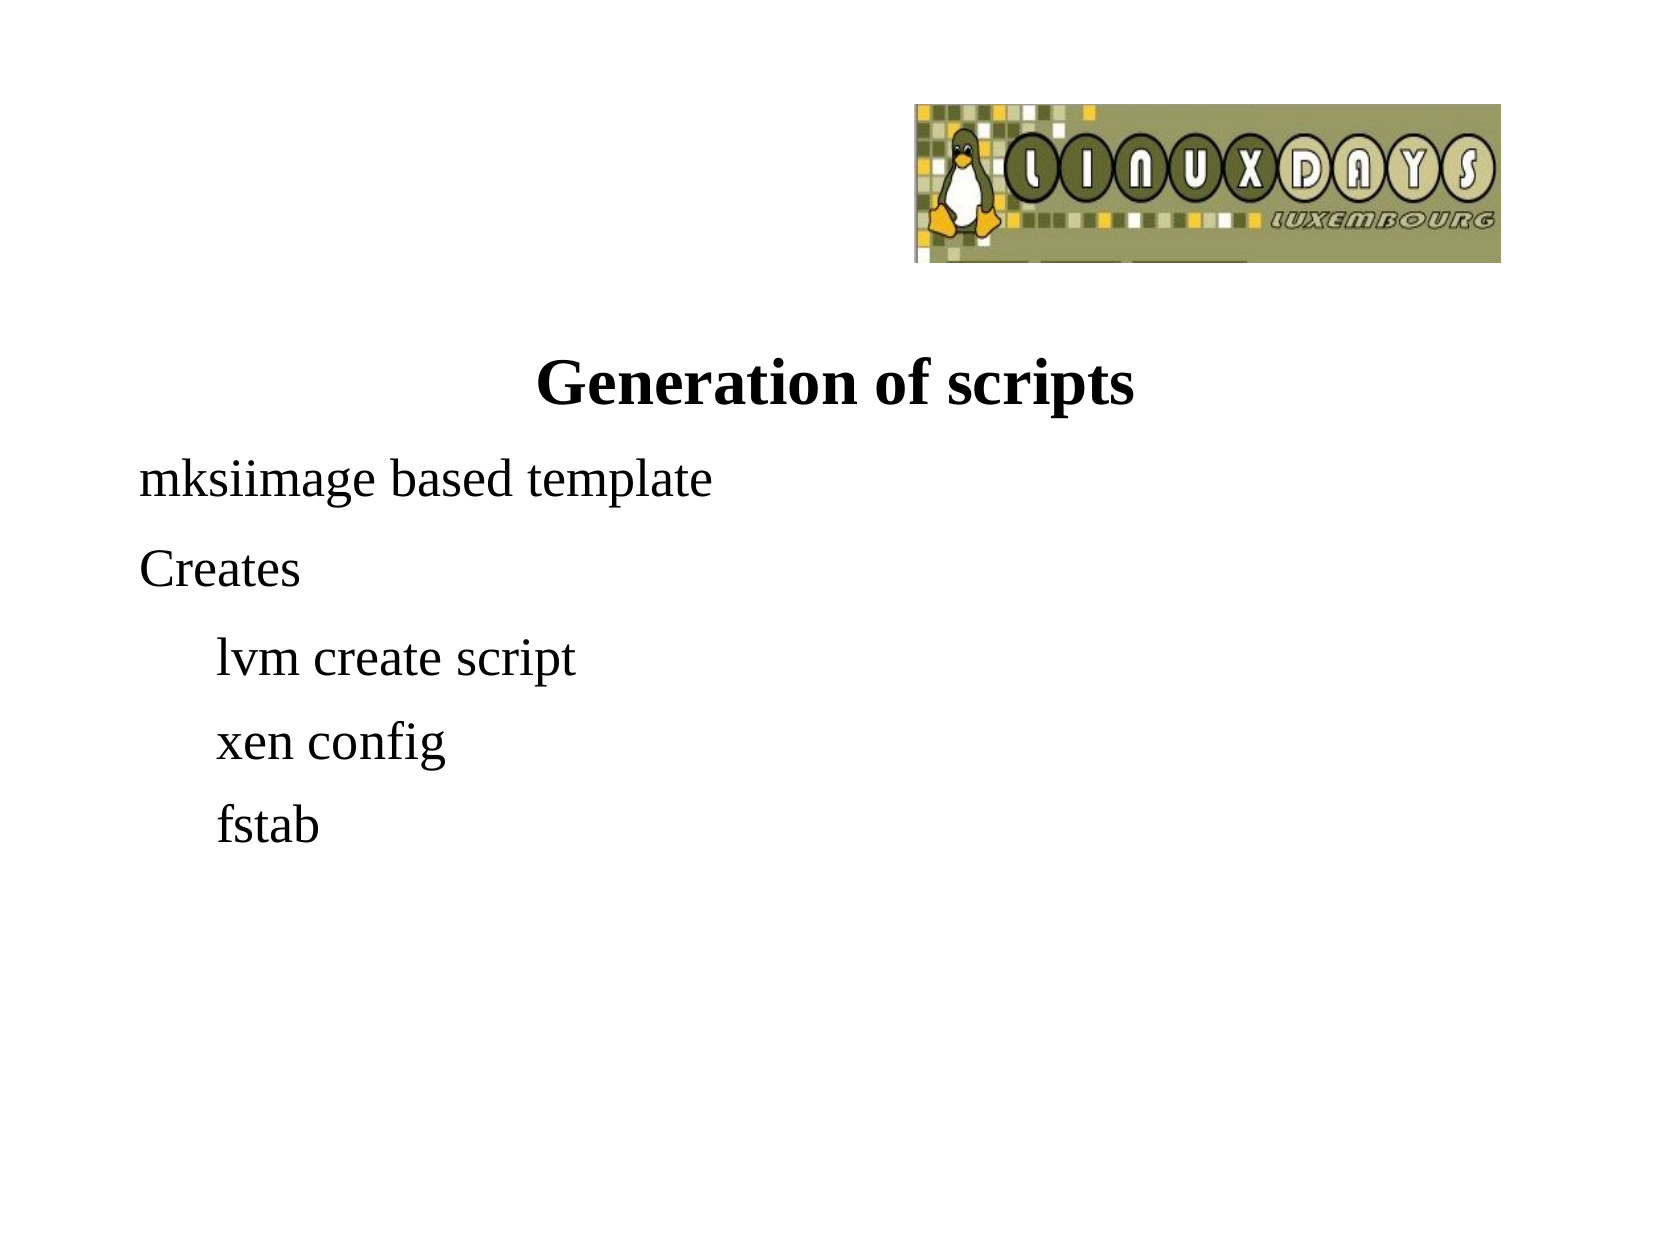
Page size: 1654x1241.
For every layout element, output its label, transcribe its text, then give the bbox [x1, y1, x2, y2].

picture [914, 104, 1501, 263]
list Generation of scripts mksiimage based template Creates lvm create script xen config fstab [121, 344, 1534, 1127]
